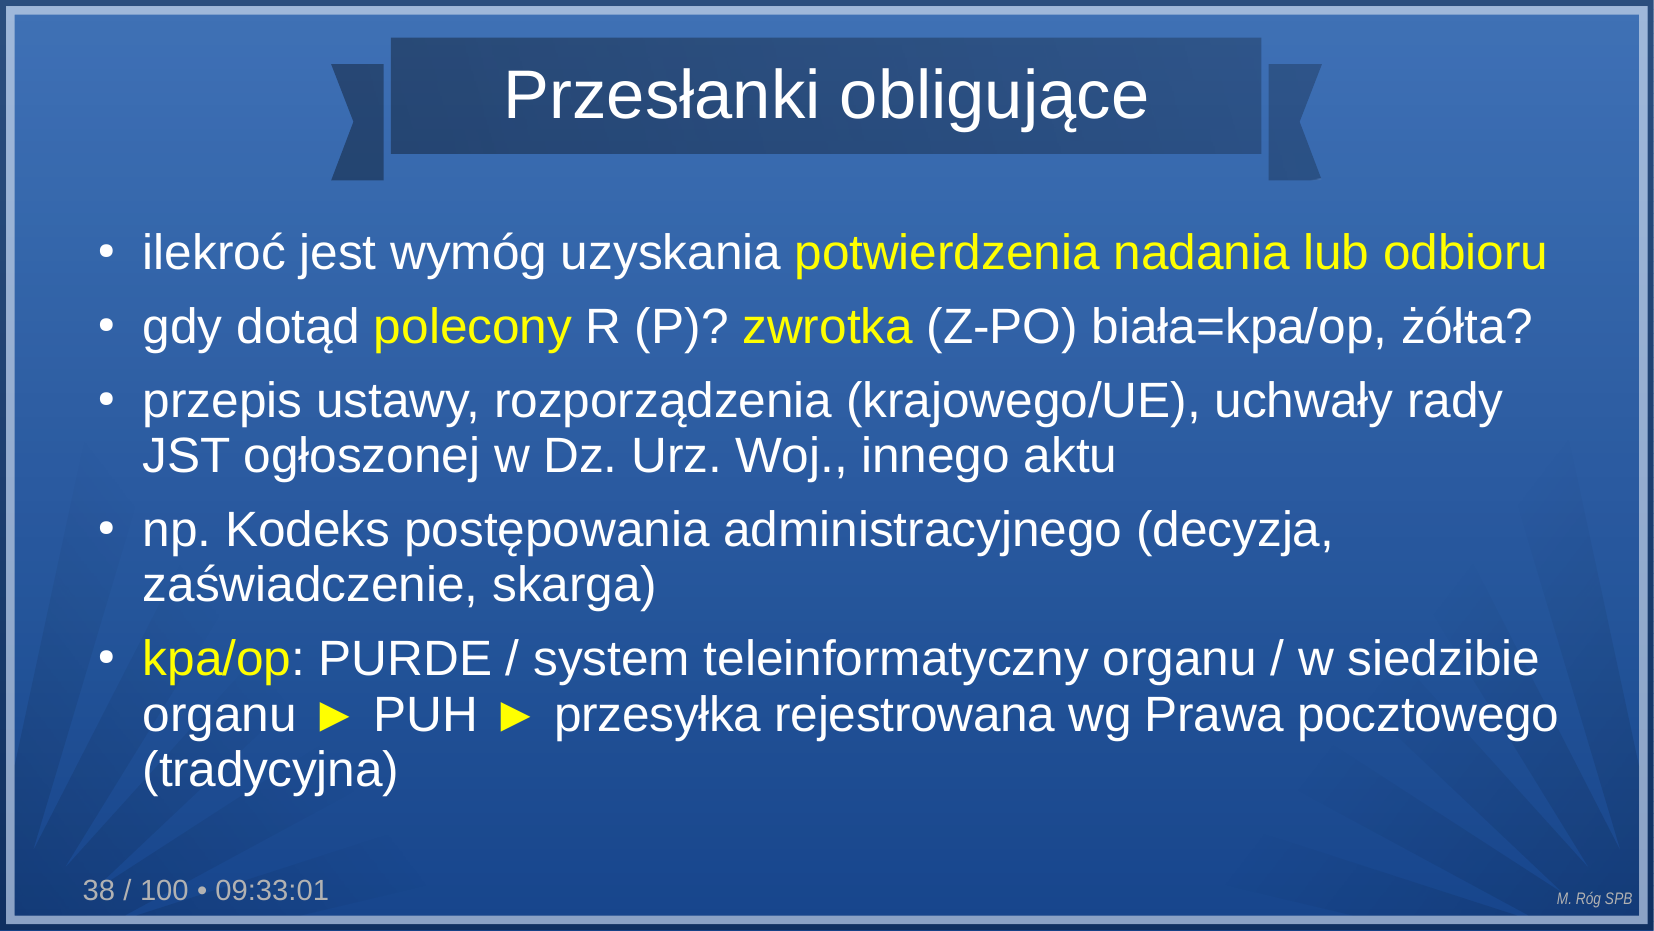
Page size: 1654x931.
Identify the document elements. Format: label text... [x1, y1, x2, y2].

title Przesłanki obligujące [389, 35, 1264, 154]
list ilekroć jest wymóg uzyskania potwierdzenia nadania lub odbioru gdy dotąd polecony R (P)? zwrotka (Z-PO) biała=kpa/op, żółta? przepis ustawy, rozporządzenia (krajowego/UE), uchwały rady JST ogłoszonej w Dz. Urz. Woj., innego aktu np. Kodeks postępowania administracyjnego (decyzja, zaświadczenie, skarga) kpa/op: PURDE / system teleinformatyczny organu / w siedzibie organu ► PUH ► przesyłka rejestrowana wg Prawa pocztowego (tradycyjna) [82, 224, 1571, 848]
